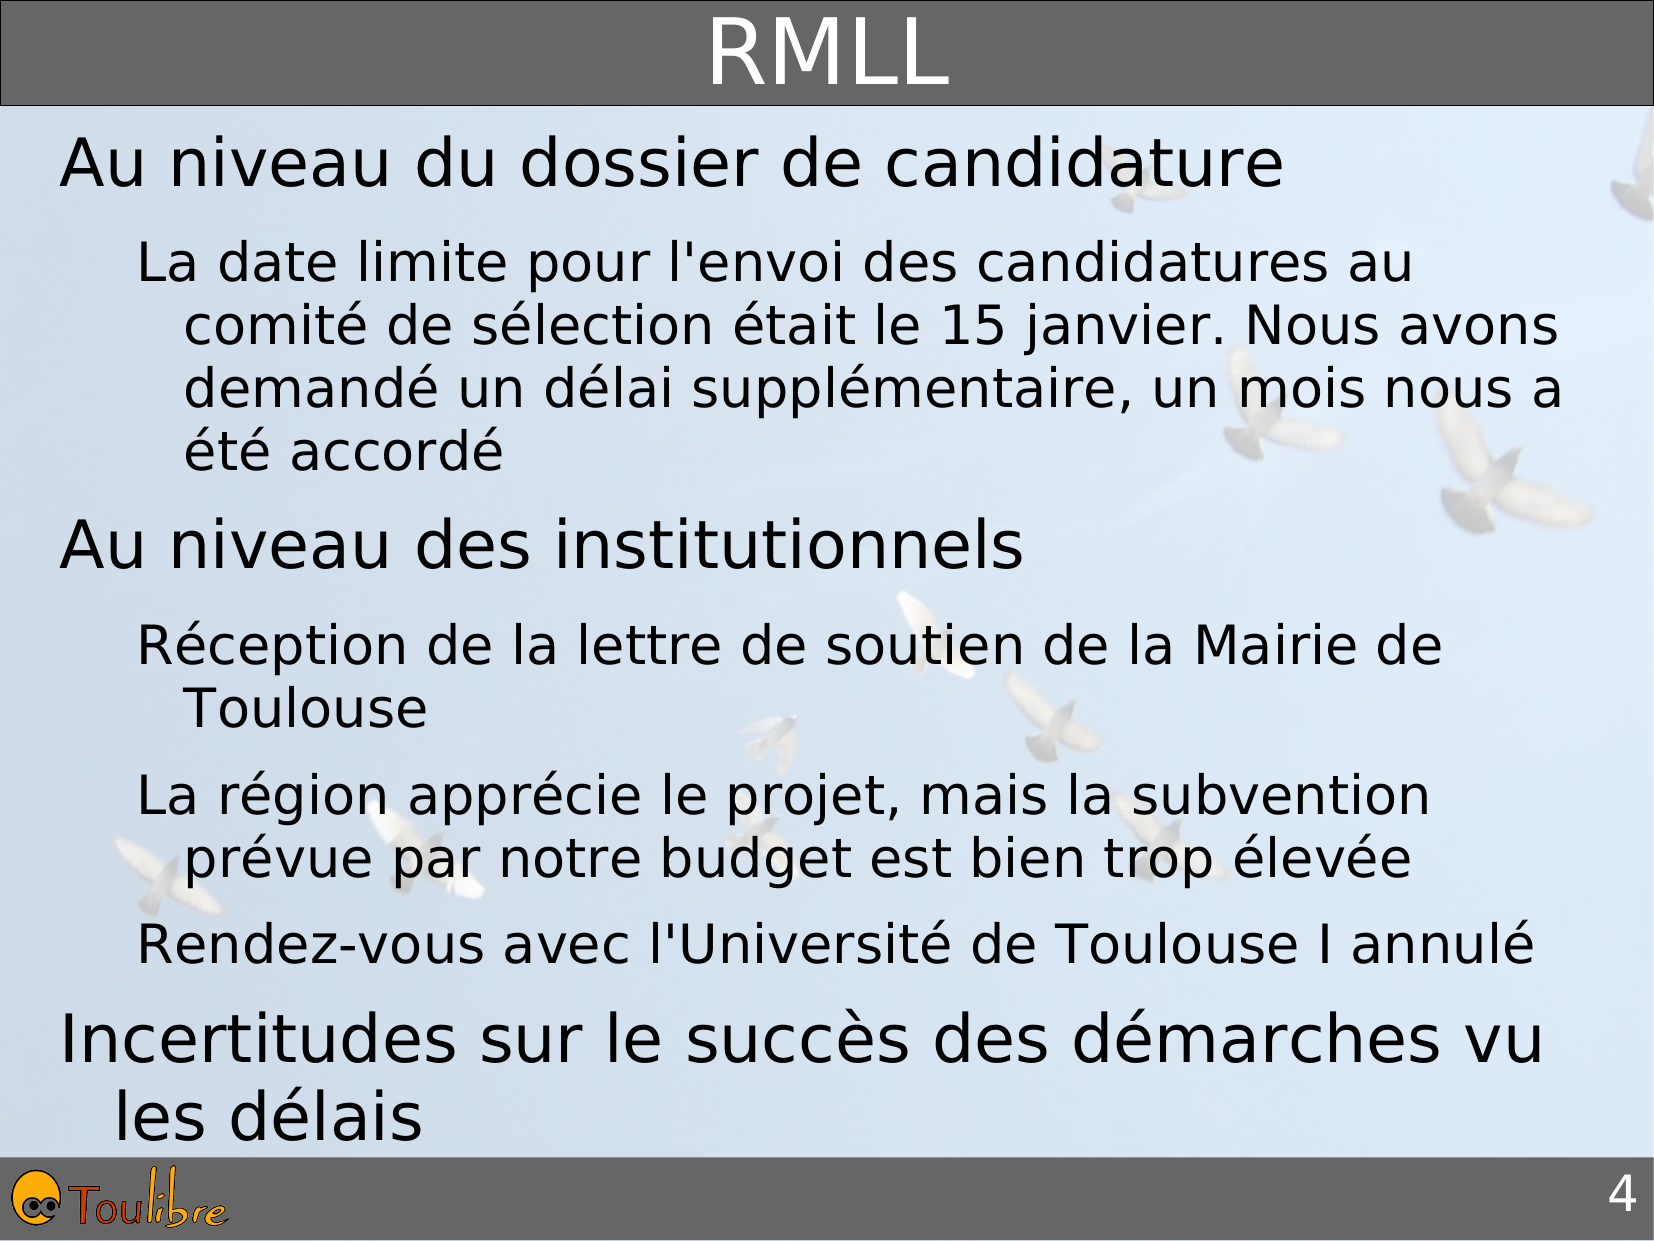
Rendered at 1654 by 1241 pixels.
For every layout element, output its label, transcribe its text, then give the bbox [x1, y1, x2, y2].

list Au niveau du dossier de candidature La date limite pour l'envoi des candidatures au comité de sélection était le 15 janvier. Nous avons demandé un délai supplémentaire, un mois nous a été accordé Au niveau des institutionnels Réception de la lettre de soutien de la Mairie de Toulouse La région apprécie le projet, mais la subvention prévue par notre budget est bien trop élevée Rendez-vous avec l'Université de Toulouse I annulé Incertitudes sur le succès des démarches vu les délais [42, 123, 1619, 1156]
picture [11, 1165, 229, 1228]
title RMLL [0, 0, 1654, 107]
